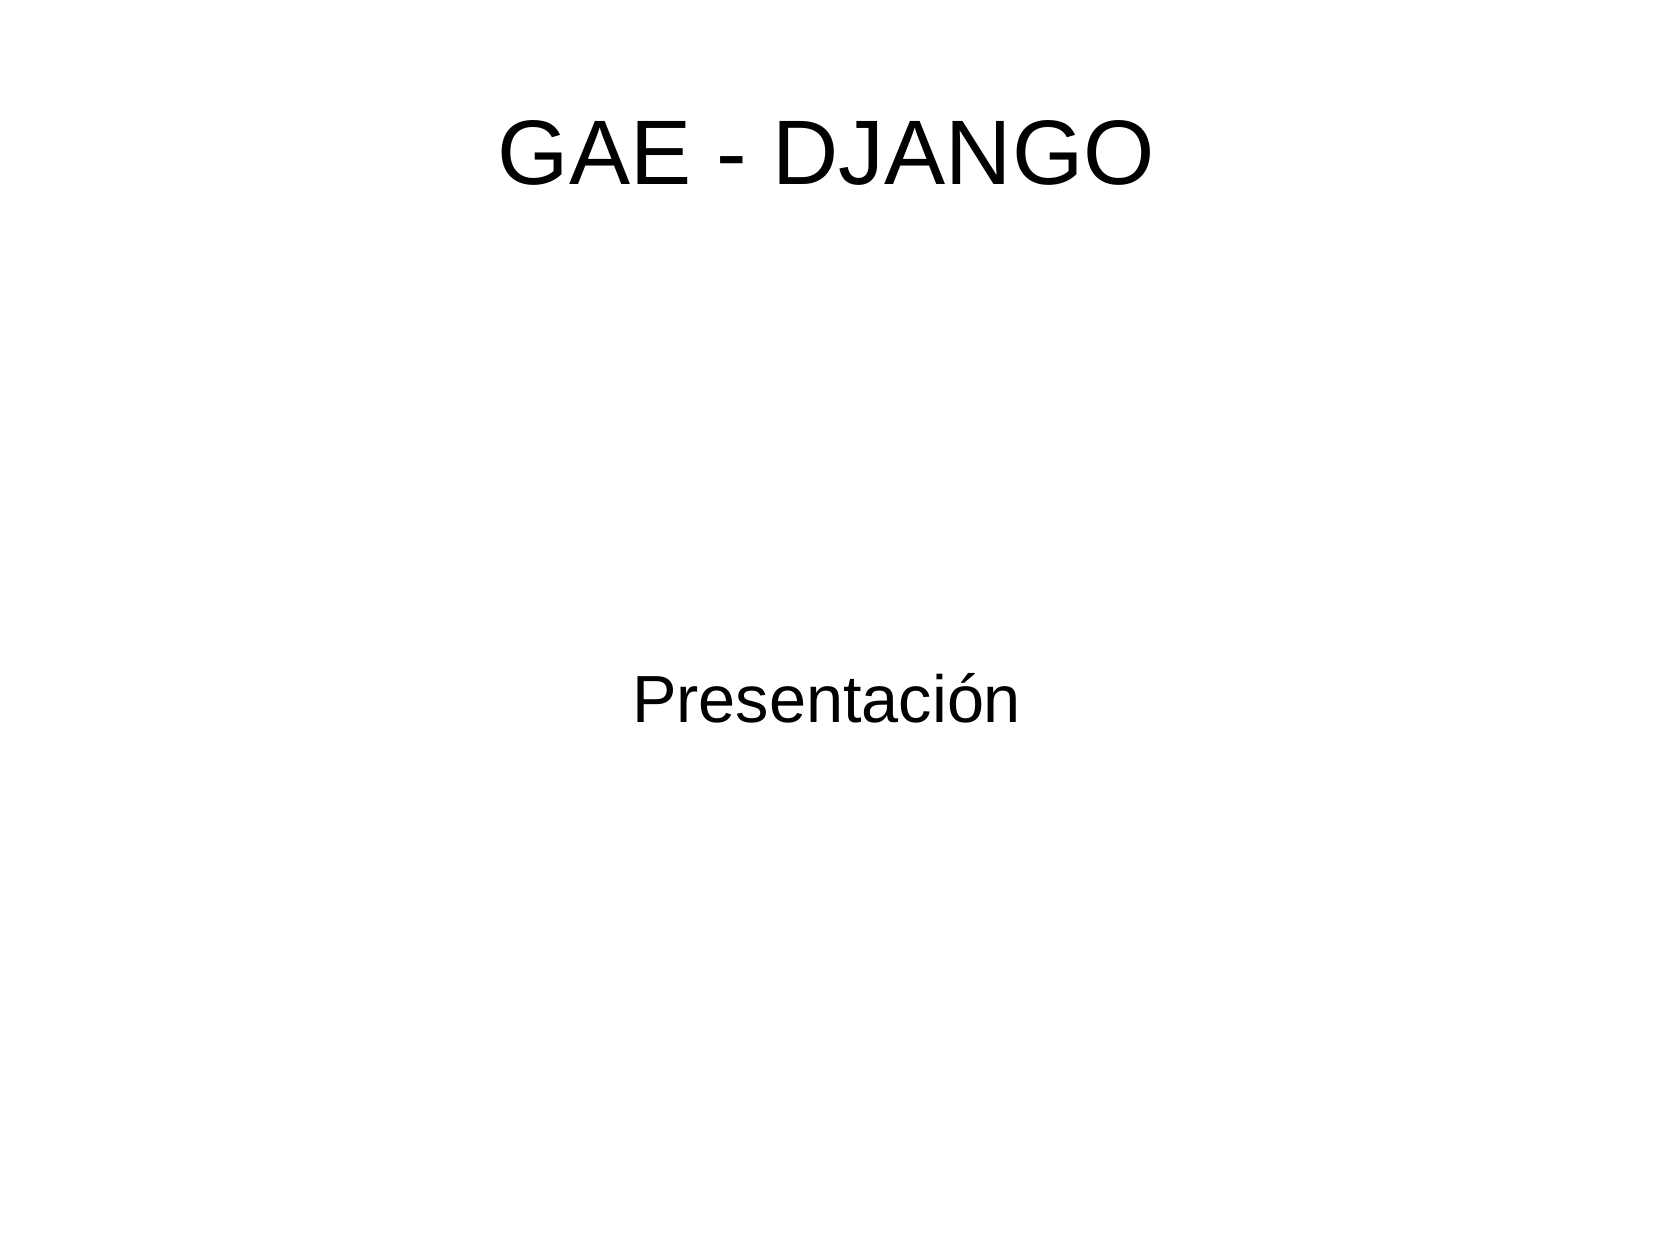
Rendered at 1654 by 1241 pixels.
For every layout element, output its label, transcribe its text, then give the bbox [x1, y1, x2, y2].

subtitle Presentación [82, 290, 1571, 1109]
title GAE - DJANGO [82, 49, 1571, 257]
